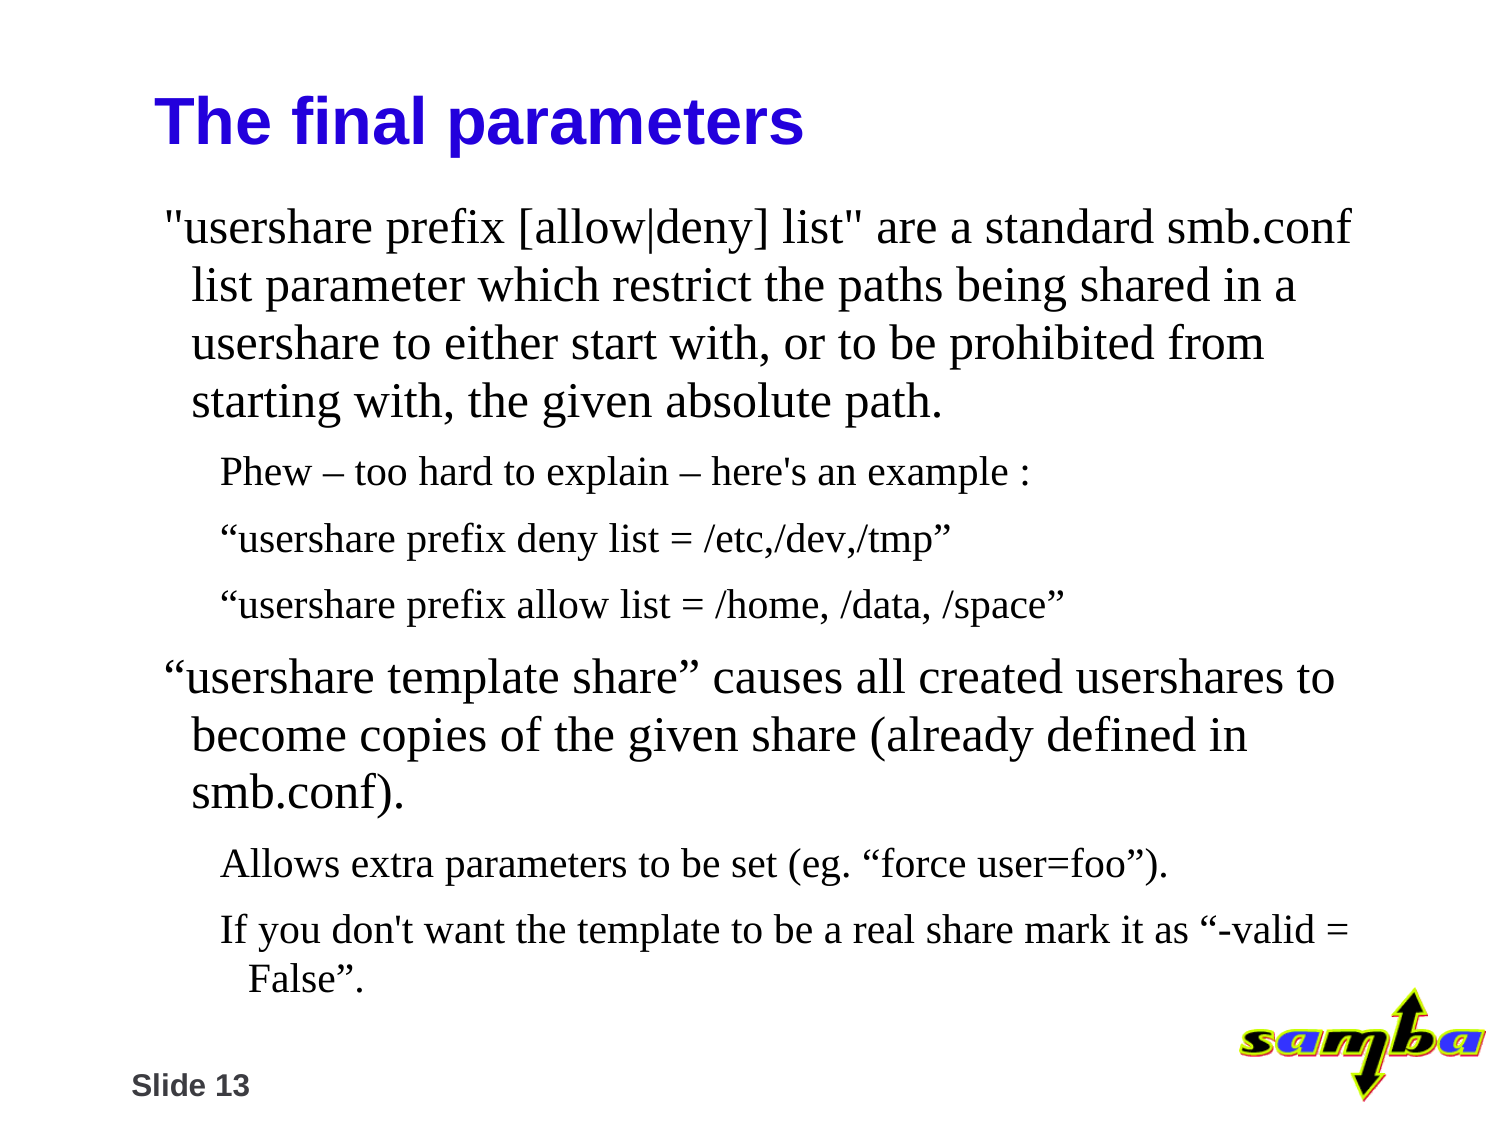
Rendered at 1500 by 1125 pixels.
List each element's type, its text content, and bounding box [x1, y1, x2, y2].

title The final parameters [154, 41, 1383, 205]
list "usershare prefix [allow|deny] list" are a standard smb.conf list parameter which restrict the paths being shared in a usershare to either start with, or to be prohibited from starting with, the given absolute path. Phew – too hard to explain – here's an example : “usershare prefix deny list = /etc,/dev,/tmp” “usershare prefix allow list = /home, /data, /space” “usershare template share” causes all created usershares to become copies of the given share (already defined in smb.conf). Allows extra parameters to be set (eg. “force user=foo”). If you don't want the template to be a real share mark it as “-valid = False”. [163, 196, 1404, 1003]
picture [1239, 987, 1486, 1102]
